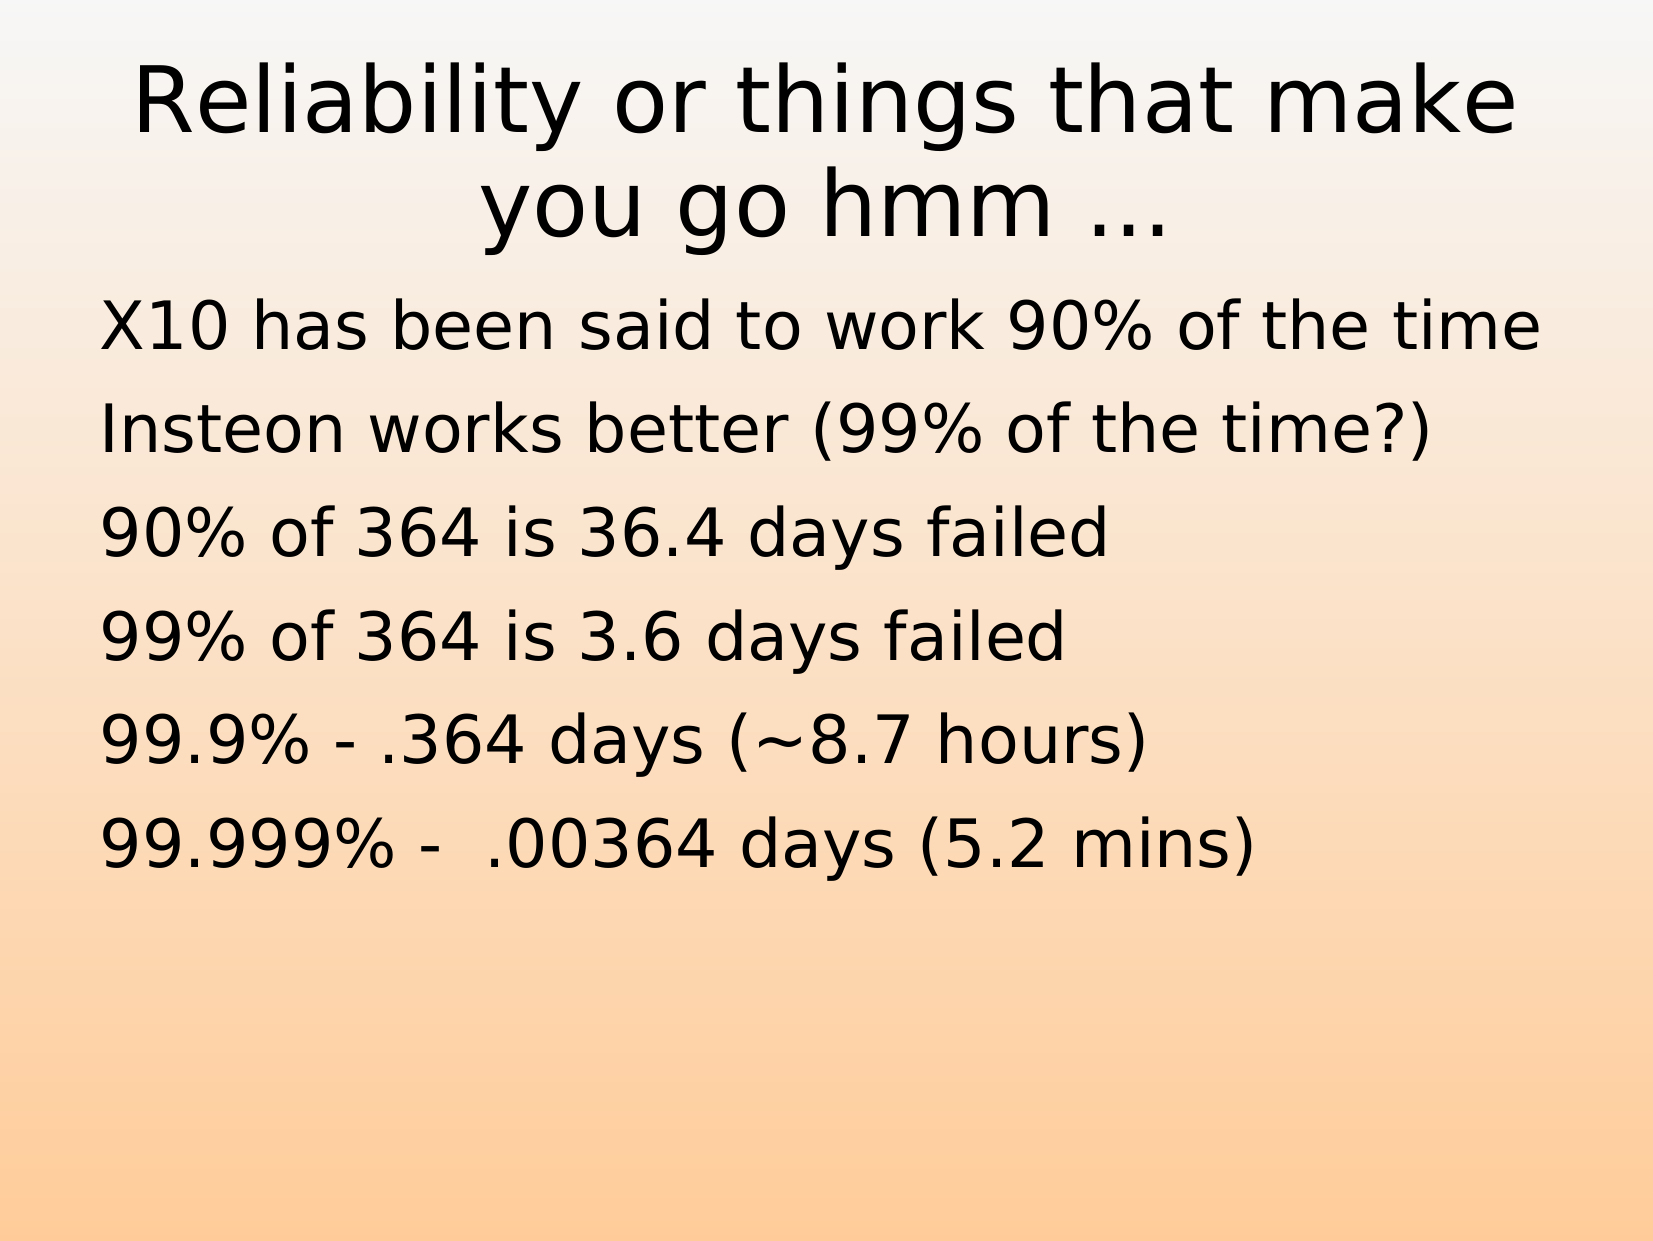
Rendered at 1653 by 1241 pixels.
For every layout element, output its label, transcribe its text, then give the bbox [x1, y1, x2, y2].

title Reliability or things that make you go hmm ... [82, 47, 1571, 260]
list X10 has been said to work 90% of the time Insteon works better (99% of the time?) 90% of 364 is 36.4 days failed 99% of 364 is 3.6 days failed 99.9% - .364 days (~8.7 hours) 99.999% - .00364 days (5.2 mins) [82, 290, 1570, 1109]
